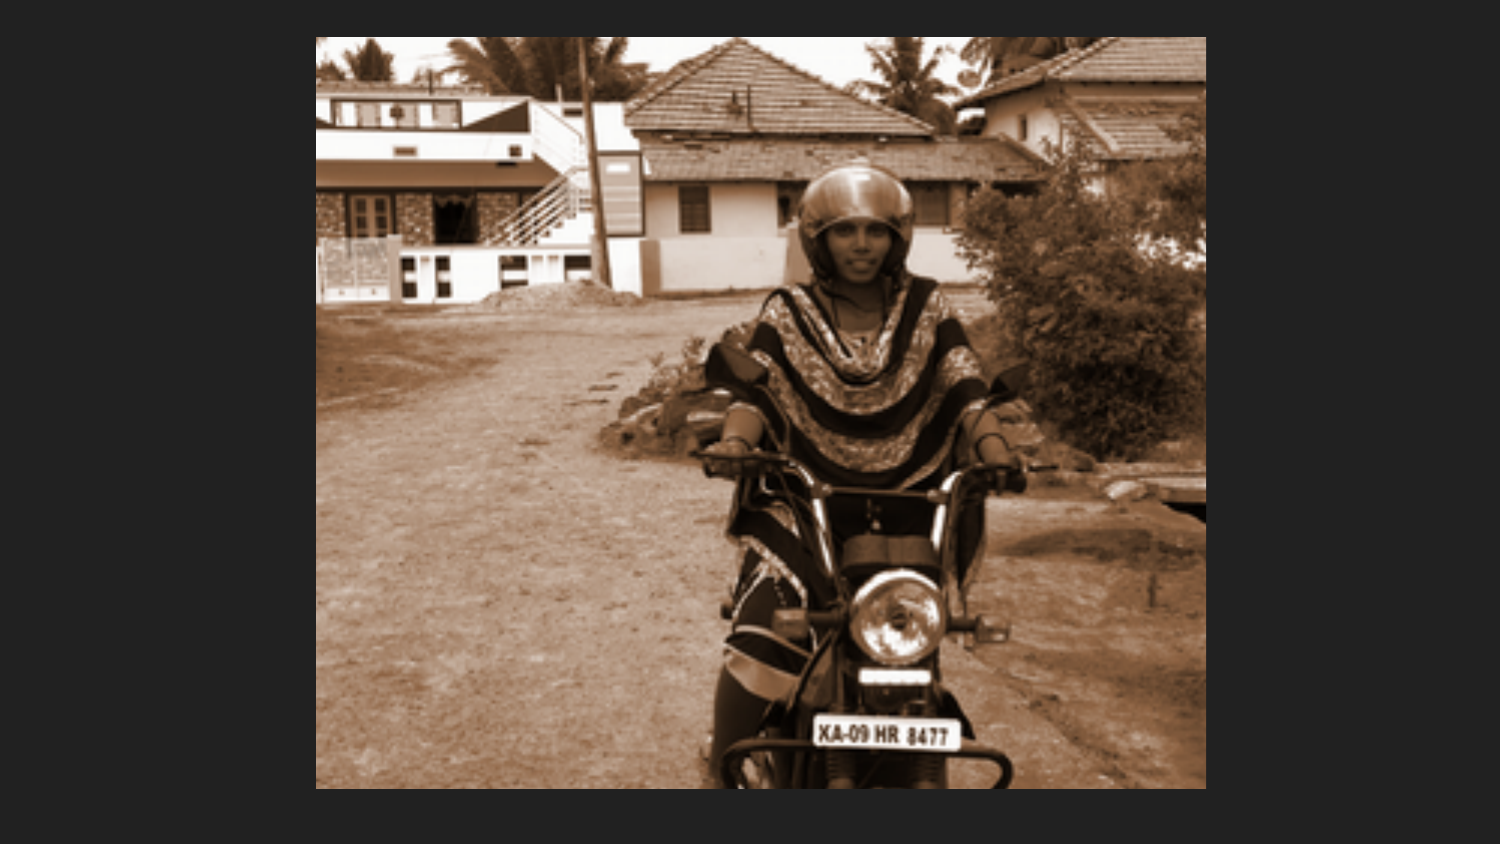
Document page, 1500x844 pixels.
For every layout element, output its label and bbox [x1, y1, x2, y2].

picture [81, 0, 1207, 789]
